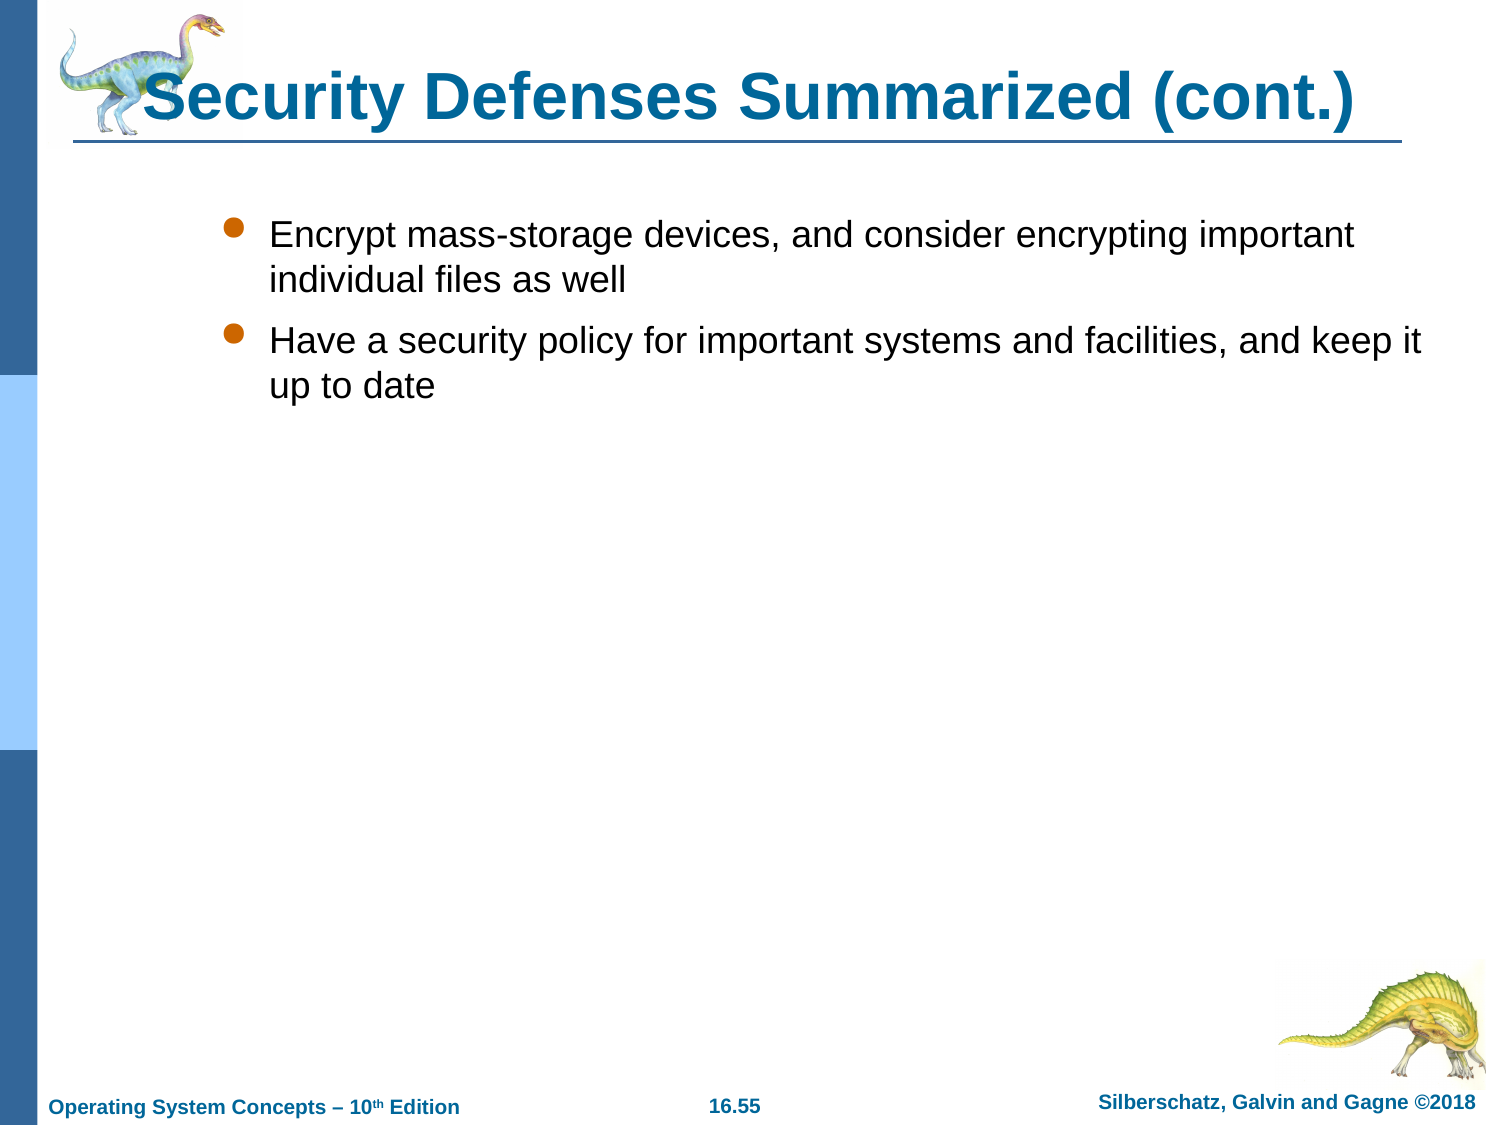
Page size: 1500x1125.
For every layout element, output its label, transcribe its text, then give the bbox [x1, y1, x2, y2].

picture [46, 0, 243, 149]
title Security Defenses Summarized (cont.) [75, 45, 1426, 141]
picture [1415, 1094, 1423, 1099]
list Encrypt mass-storage devices, and consider encrypting important individual files as well Have a security policy for important systems and facilities, and keep it up to date [132, 202, 1483, 946]
picture [1275, 959, 1486, 1090]
